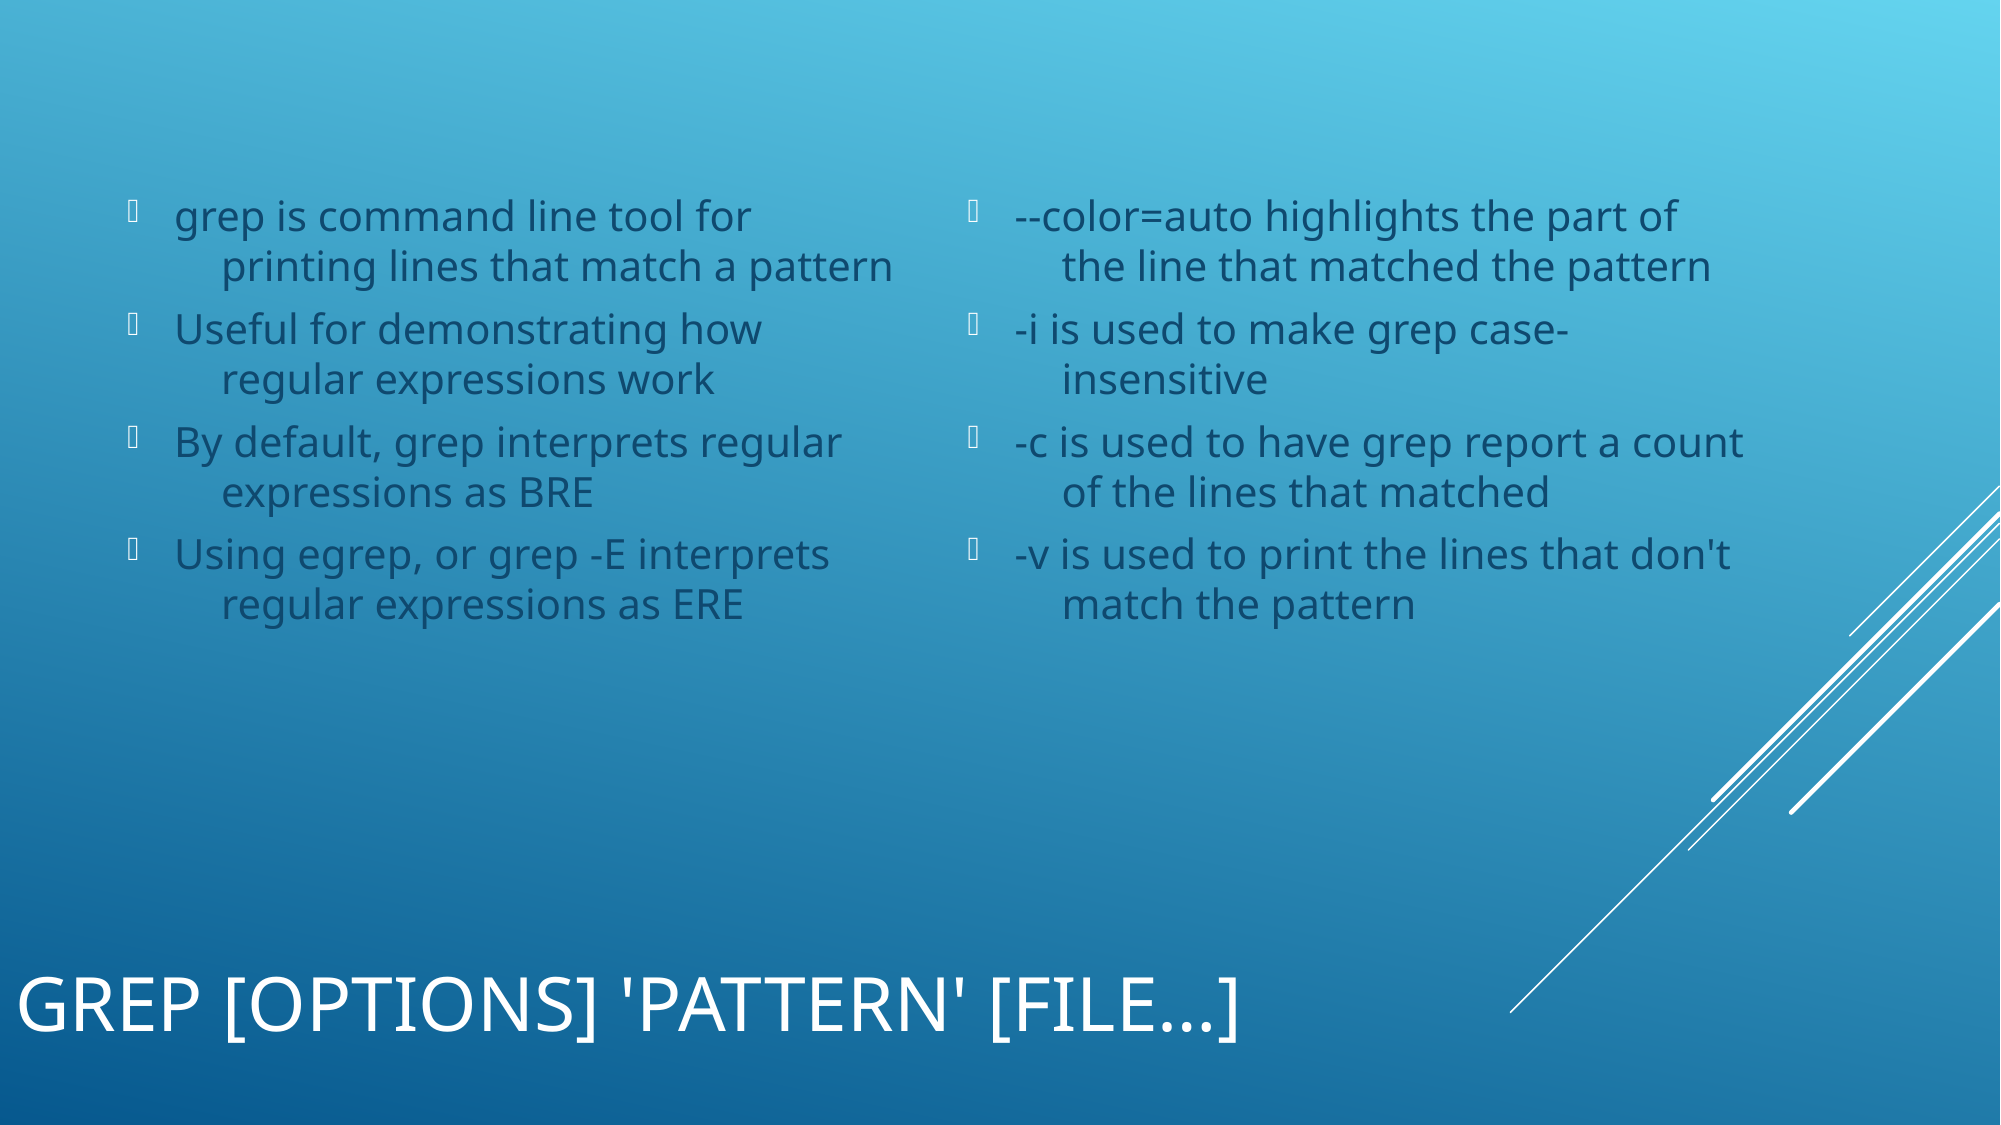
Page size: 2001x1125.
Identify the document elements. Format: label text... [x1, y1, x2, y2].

list grep is command line tool for printing lines that match a pattern Useful for demonstrating how regular expressions work By default, grep interprets regular expressions as BRE Using egrep, or grep -E interprets regular expressions as ERE [112, 112, 923, 706]
title grep [options] 'pattern' [file…] [0, 877, 1401, 1125]
list --color=auto highlights the part of the line that matched the pattern -i is used to make grep case-insensitive -c is used to have grep report a count of the lines that matched -v is used to print the lines that don't match the pattern [952, 112, 1763, 706]
